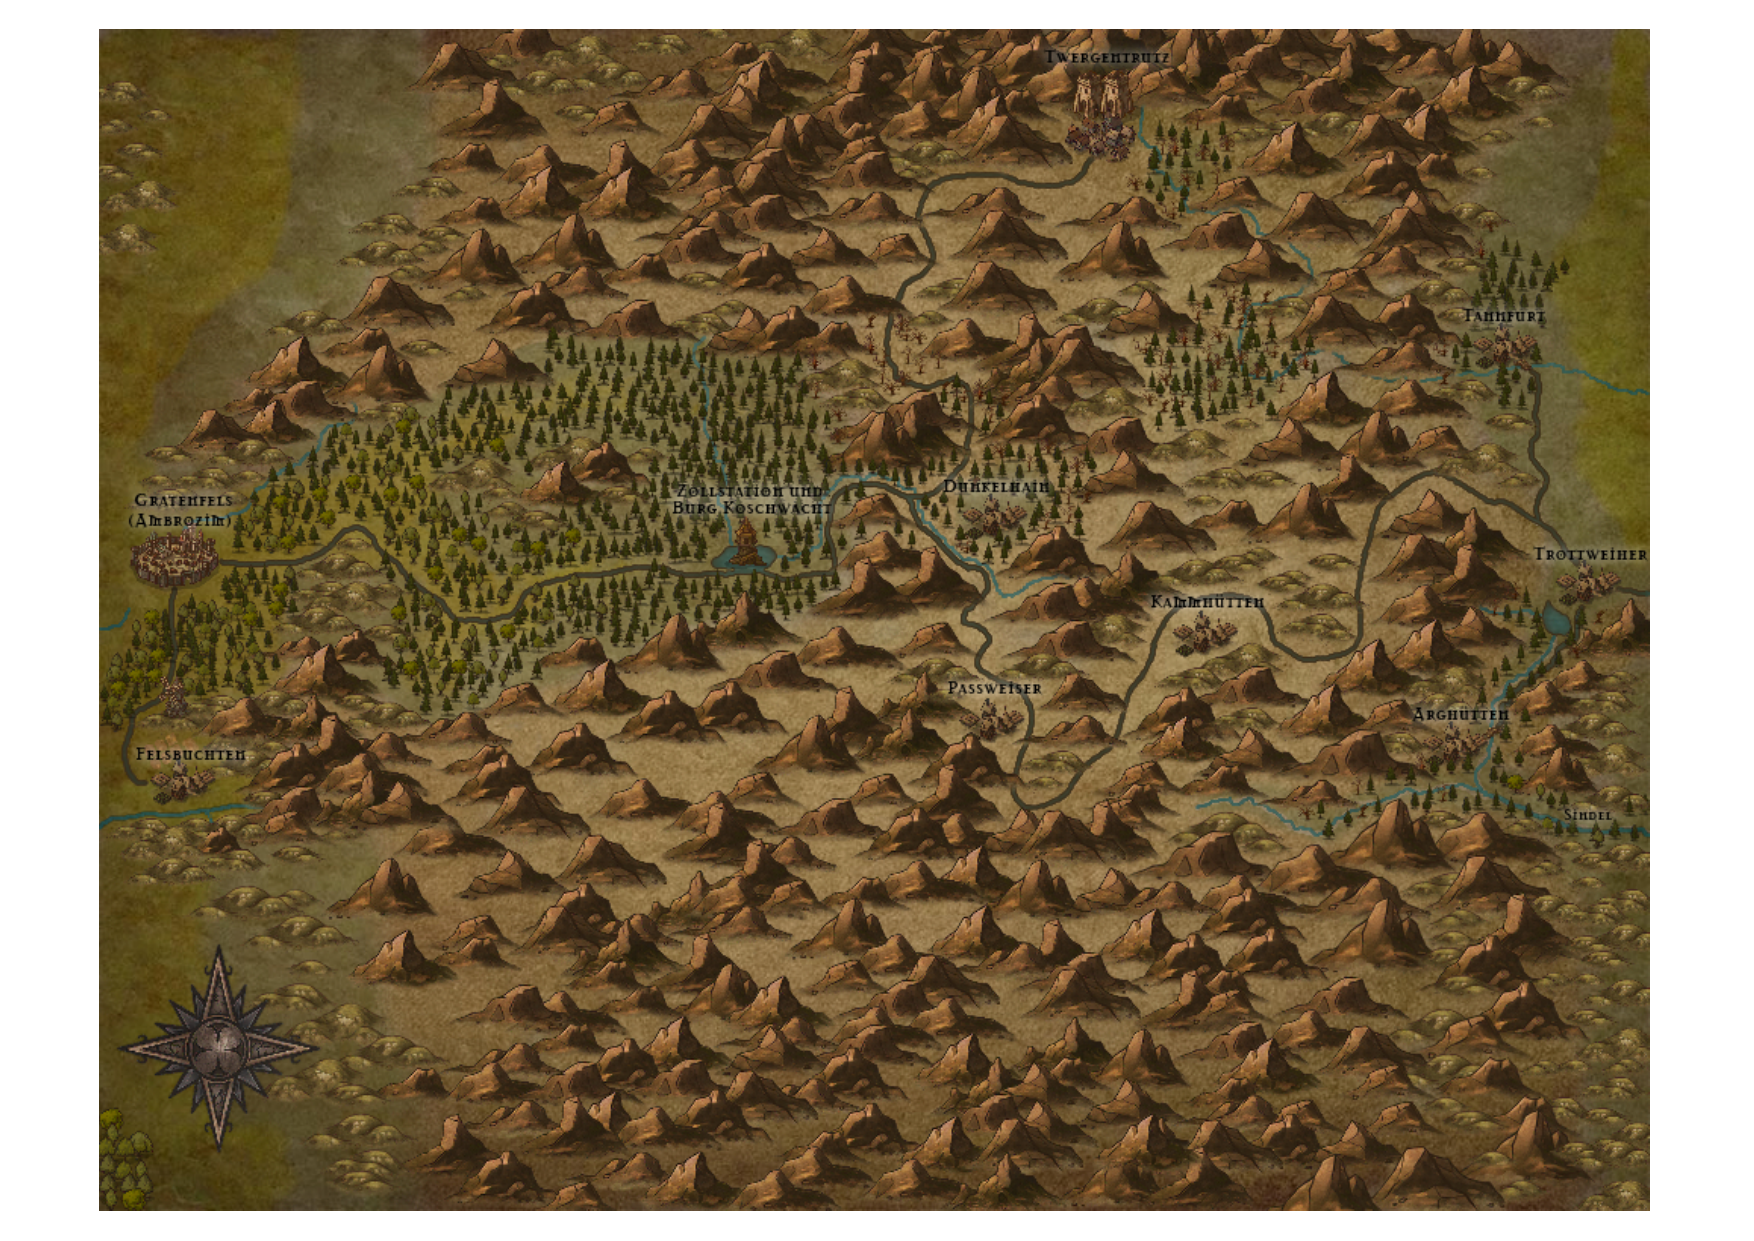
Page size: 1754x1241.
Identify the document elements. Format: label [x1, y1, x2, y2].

picture [99, 29, 1650, 1211]
